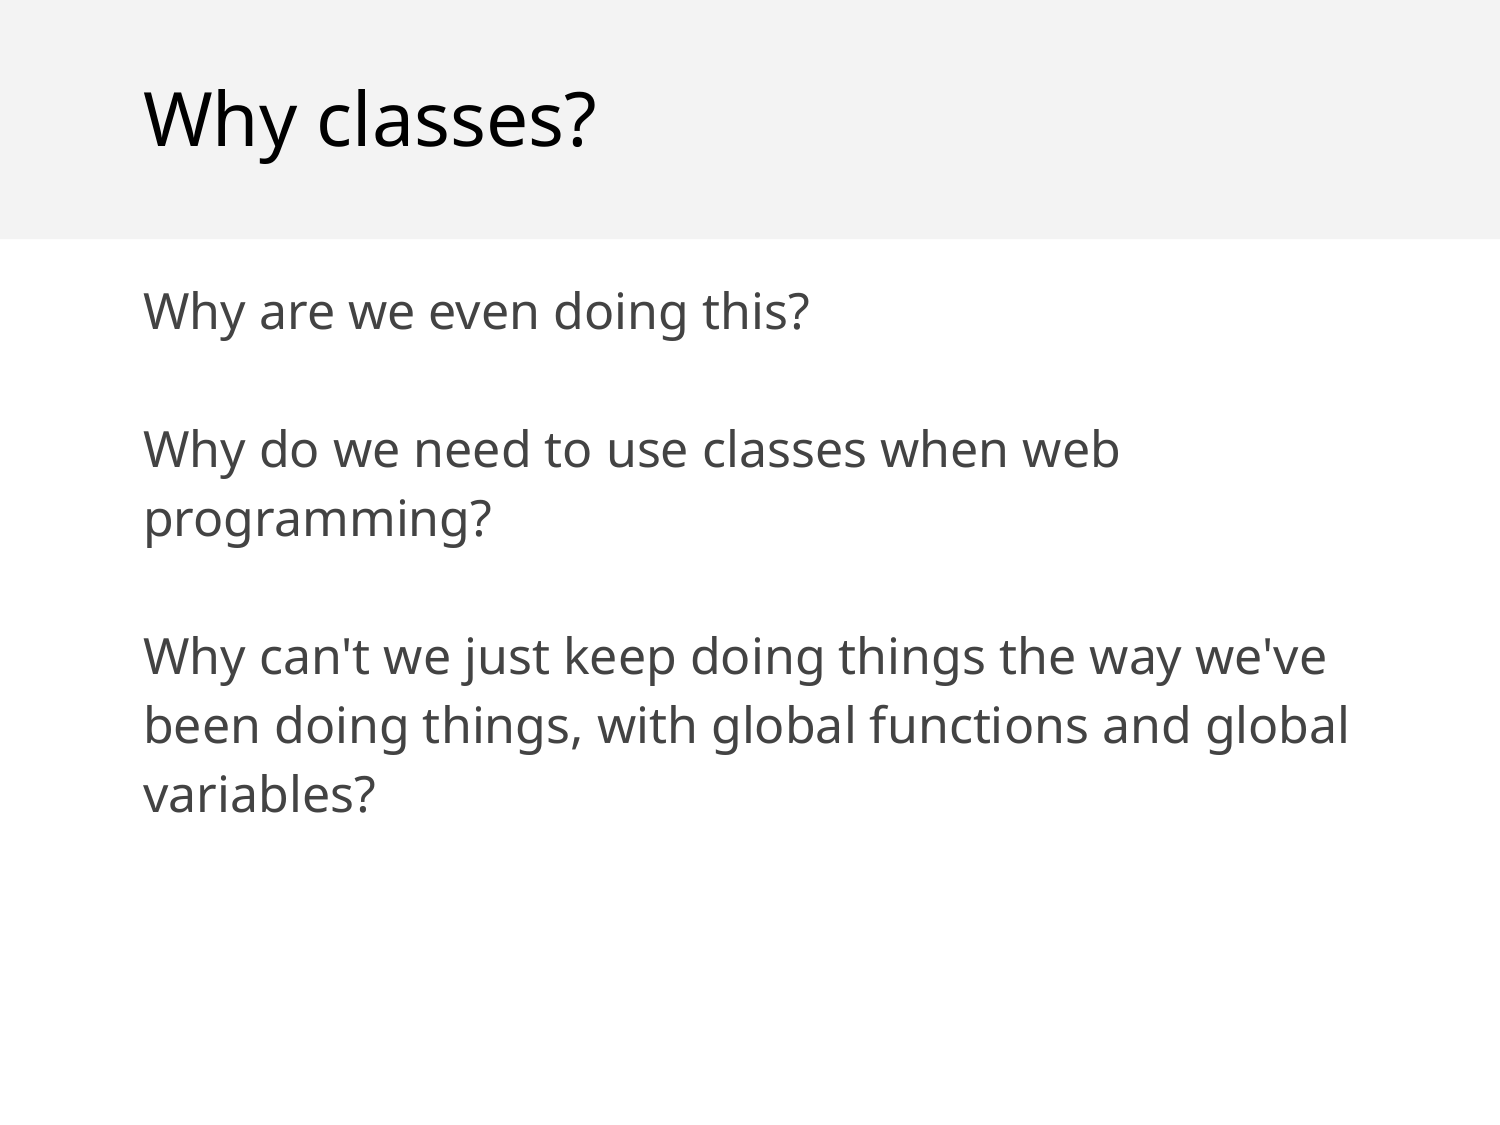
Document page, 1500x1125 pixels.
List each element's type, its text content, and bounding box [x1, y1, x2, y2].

title Why classes? [128, 56, 1372, 183]
list Why are we even doing this? Why do we need to use classes when web programming? Why can't we just keep doing things the way we've been doing things, with global functions and global variables? [128, 255, 1372, 1004]
